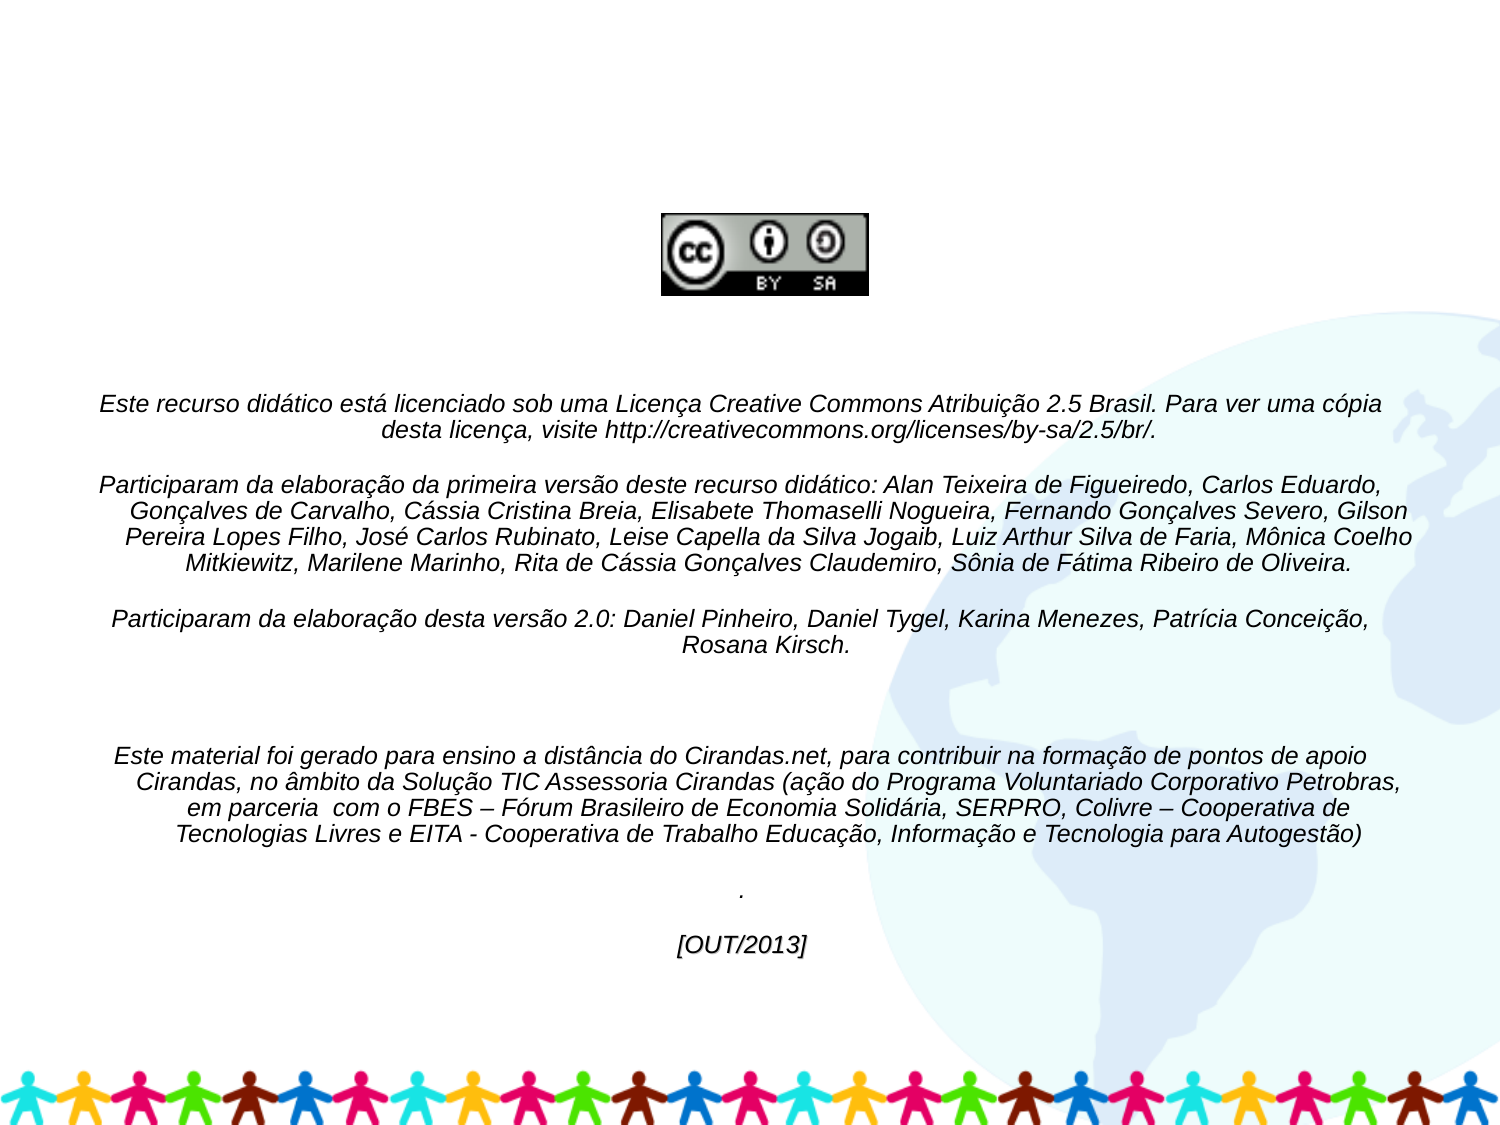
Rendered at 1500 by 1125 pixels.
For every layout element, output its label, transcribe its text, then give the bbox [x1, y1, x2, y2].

picture [0, 0, 1500, 1125]
list Este recurso didático está licenciado sob uma Licença Creative Commons Atribuição 2.5 Brasil. Para ver uma cópia desta licença, visite http://creativecommons.org/licenses/by-sa/2.5/br/. Participaram da elaboração da primeira versão deste recurso didático: Alan Teixeira de Figueiredo, Carlos Eduardo, Gonçalves de Carvalho, Cássia Cristina Breia, Elisabete Thomaselli Nogueira, Fernando Gonçalves Severo, Gilson Pereira Lopes Filho, José Carlos Rubinato, Leise Capella da Silva Jogaib, Luiz Arthur Silva de Faria, Mônica Coelho Mitkiewitz, Marilene Marinho, Rita de Cássia Gonçalves Claudemiro, Sônia de Fátima Ribeiro de Oliveira. Participaram da elaboração desta versão 2.0: Daniel Pinheiro, Daniel Tygel, Karina Menezes, Patrícia Conceição, Rosana Kirsch. Este material foi gerado para ensino a distância do Cirandas.net, para contribuir na formação de pontos de apoio Cirandas, no âmbito da Solução TIC Assessoria Cirandas (ação do Programa Voluntariado Corporativo Petrobras, em parceria com o FBES – Fórum Brasileiro de Economia Solidária, SERPRO, Colivre – Cooperativa de Tecnologias Livres e EITA - Cooperativa de Trabalho Educação, Informação e Tecnologia para Autogestão) . [OUT/2013] [67, 389, 1418, 1125]
